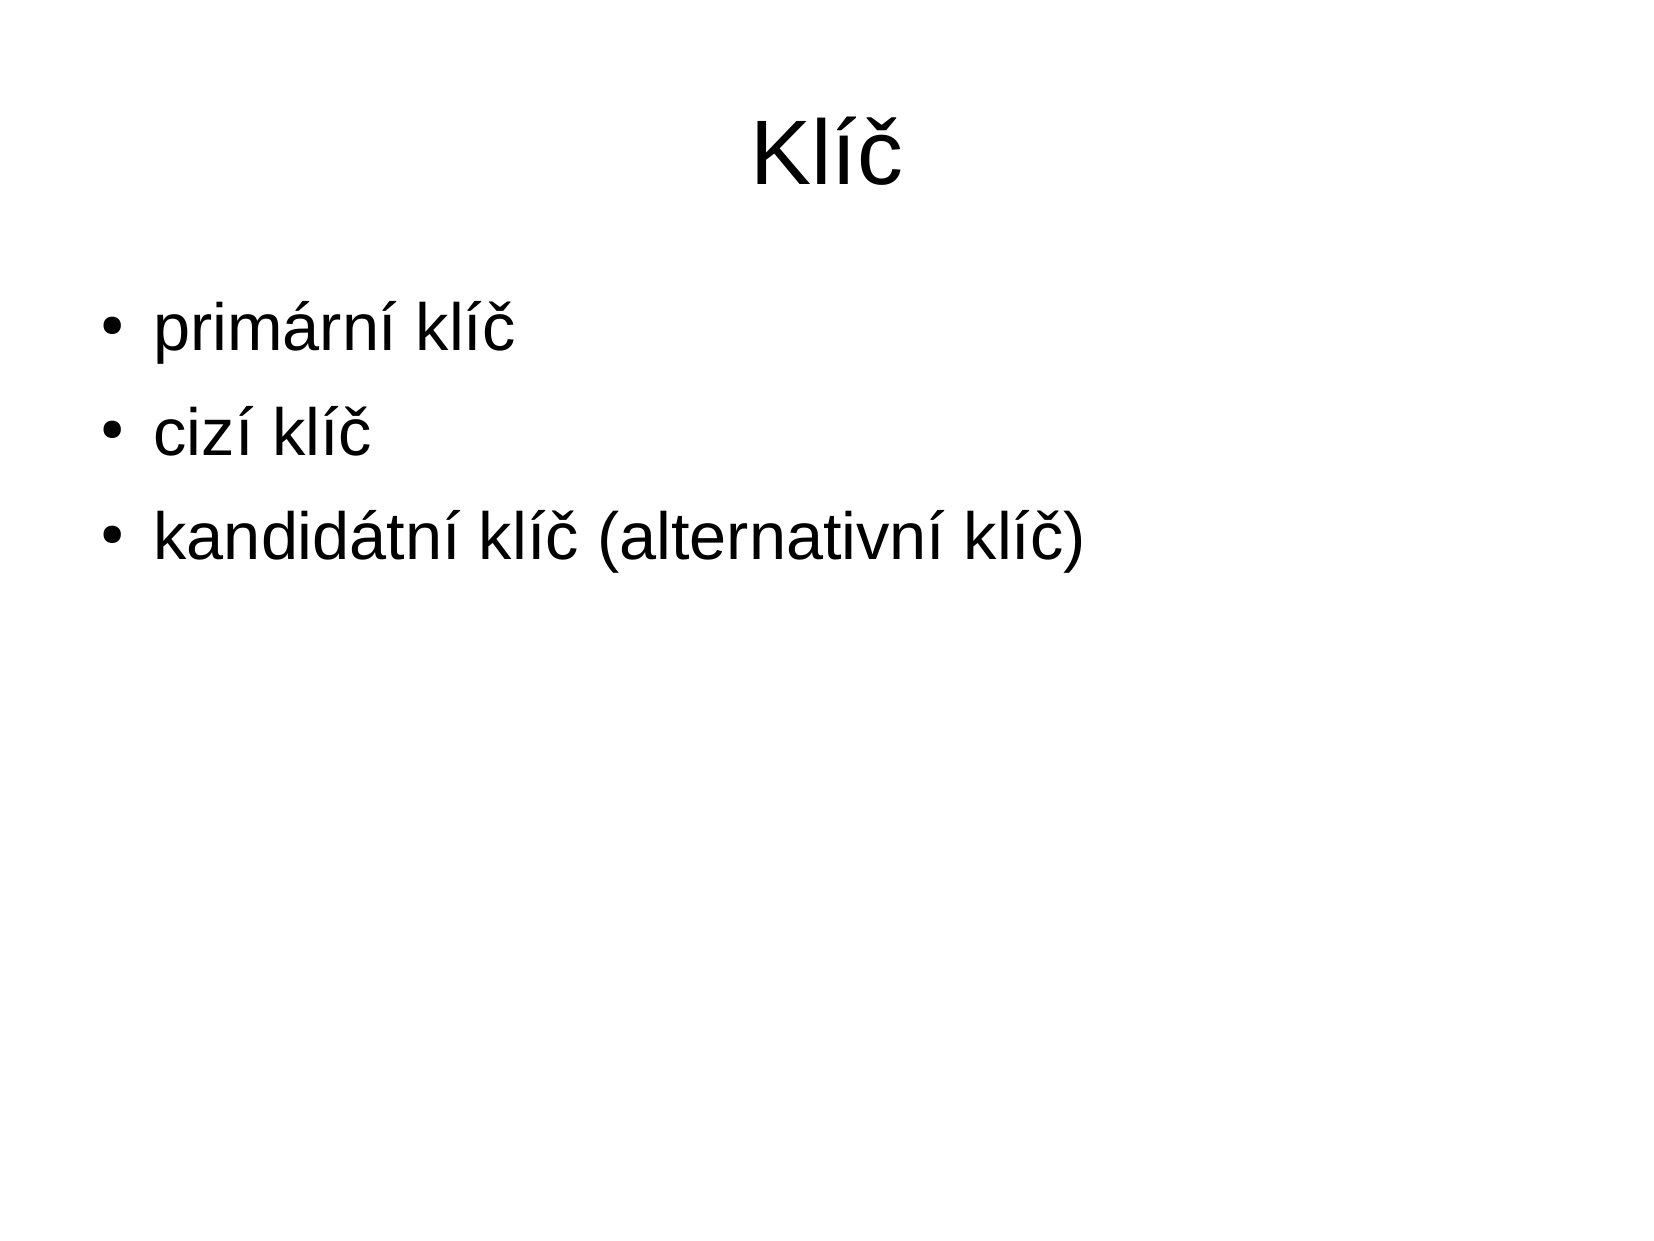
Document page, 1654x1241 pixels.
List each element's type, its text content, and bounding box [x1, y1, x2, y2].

title Klíč [82, 49, 1571, 257]
list primární klíč cizí klíč kandidátní klíč (alternativní klíč) [82, 290, 1571, 1010]
